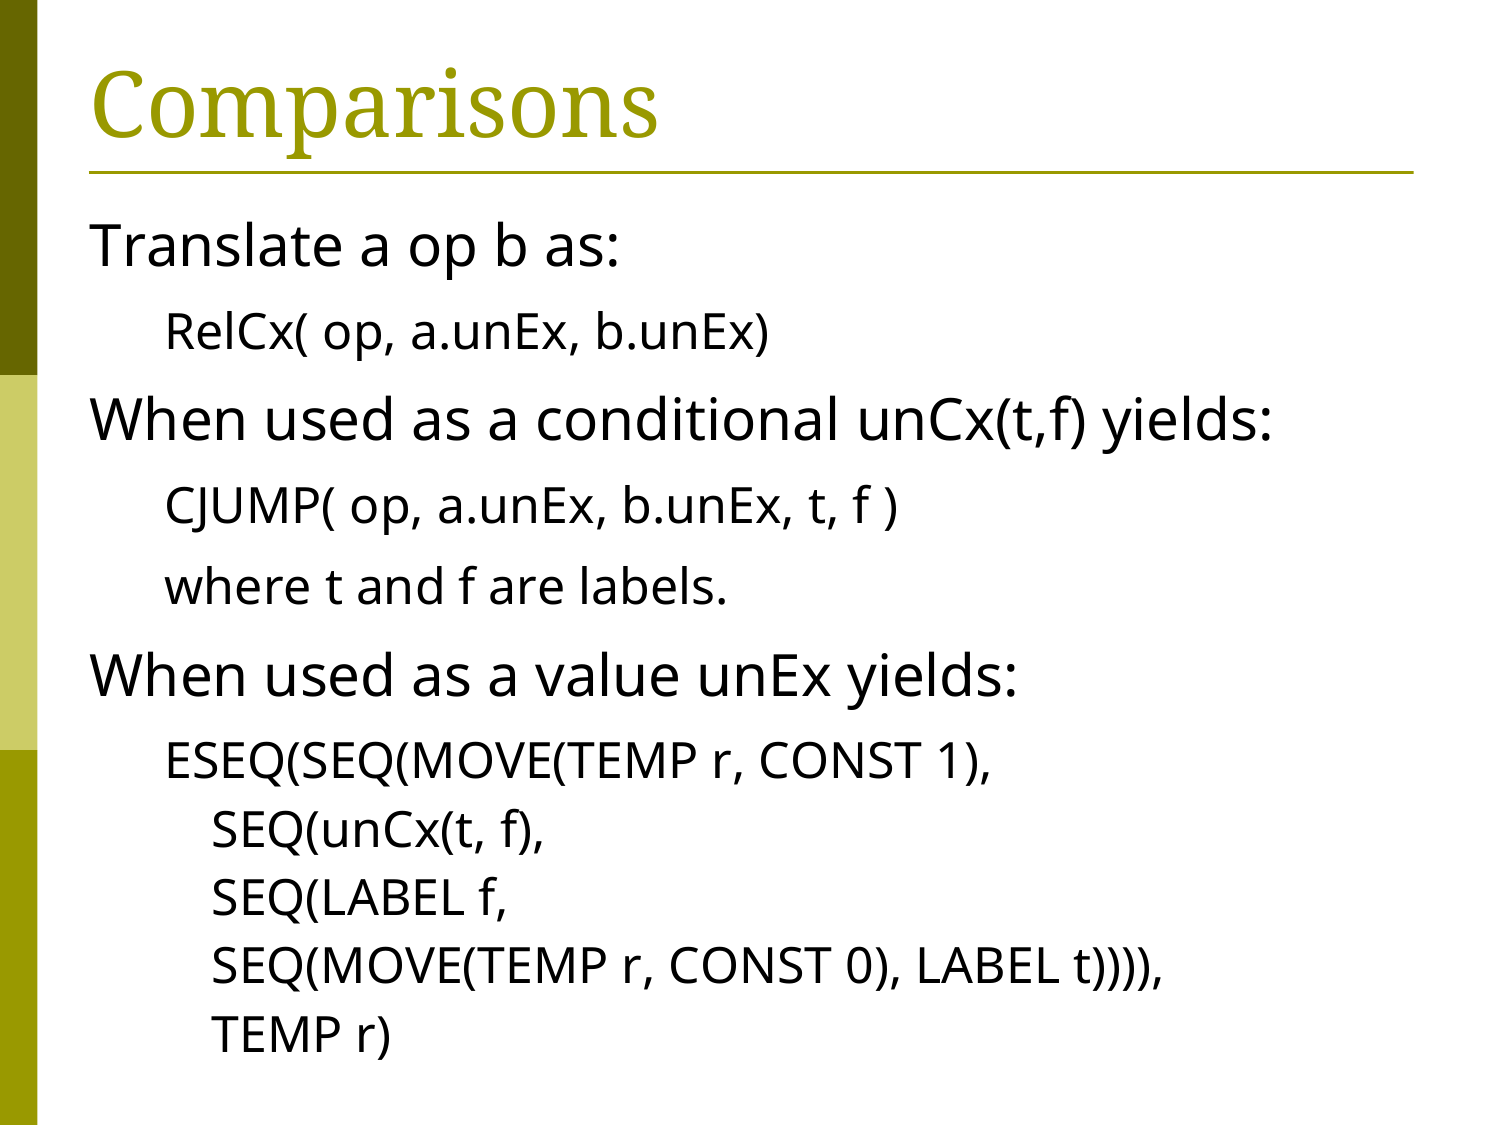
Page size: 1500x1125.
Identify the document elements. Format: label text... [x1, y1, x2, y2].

title Comparisons [75, 45, 1426, 173]
list Translate a op b as: RelCx( op, a.unEx, b.unEx) When used as a conditional unCx(t,f) yields: CJUMP( op, a.unEx, b.unEx, t, f ) where t and f are labels. When used as a value unEx yields: ESEQ(SEQ(MOVE(TEMP r, CONST 1), SEQ(unCx(t, f), SEQ(LABEL f, SEQ(MOVE(TEMP r, CONST 0), LABEL t)))), TEMP r) [75, 196, 1426, 1028]
